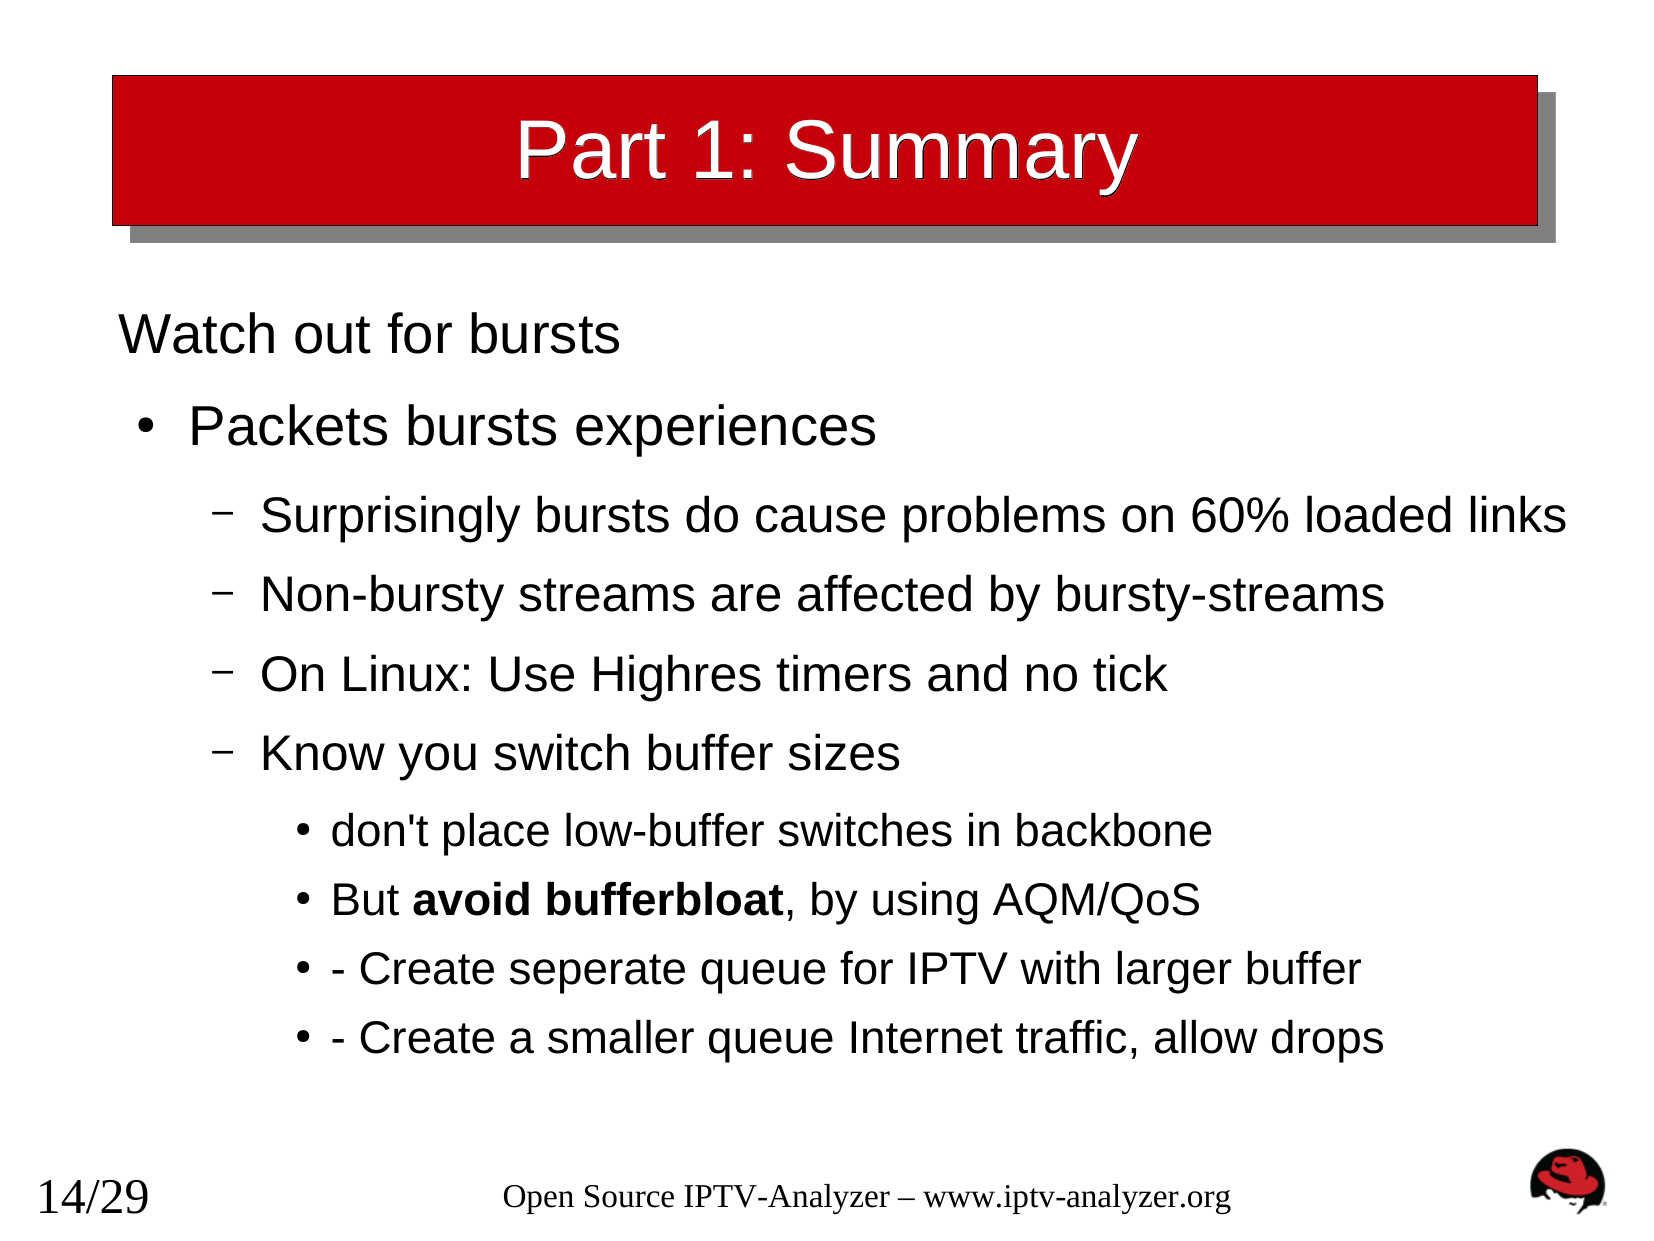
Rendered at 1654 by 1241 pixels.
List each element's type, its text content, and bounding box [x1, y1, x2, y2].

title Part 1: Summary [116, 75, 1538, 226]
picture [1529, 1146, 1613, 1224]
list Watch out for bursts Packets bursts experiences Surprisingly bursts do cause problems on 60% loaded links Non-bursty streams are affected by bursty-streams On Linux: Use Highres timers and no tick Know you switch buffer sizes don't place low-buffer switches in backbone But avoid bufferbloat, by using AQM/QoS - Create seperate queue for IPTV with larger buffer - Create a smaller queue Internet traffic, allow drops [118, 302, 1581, 1063]
